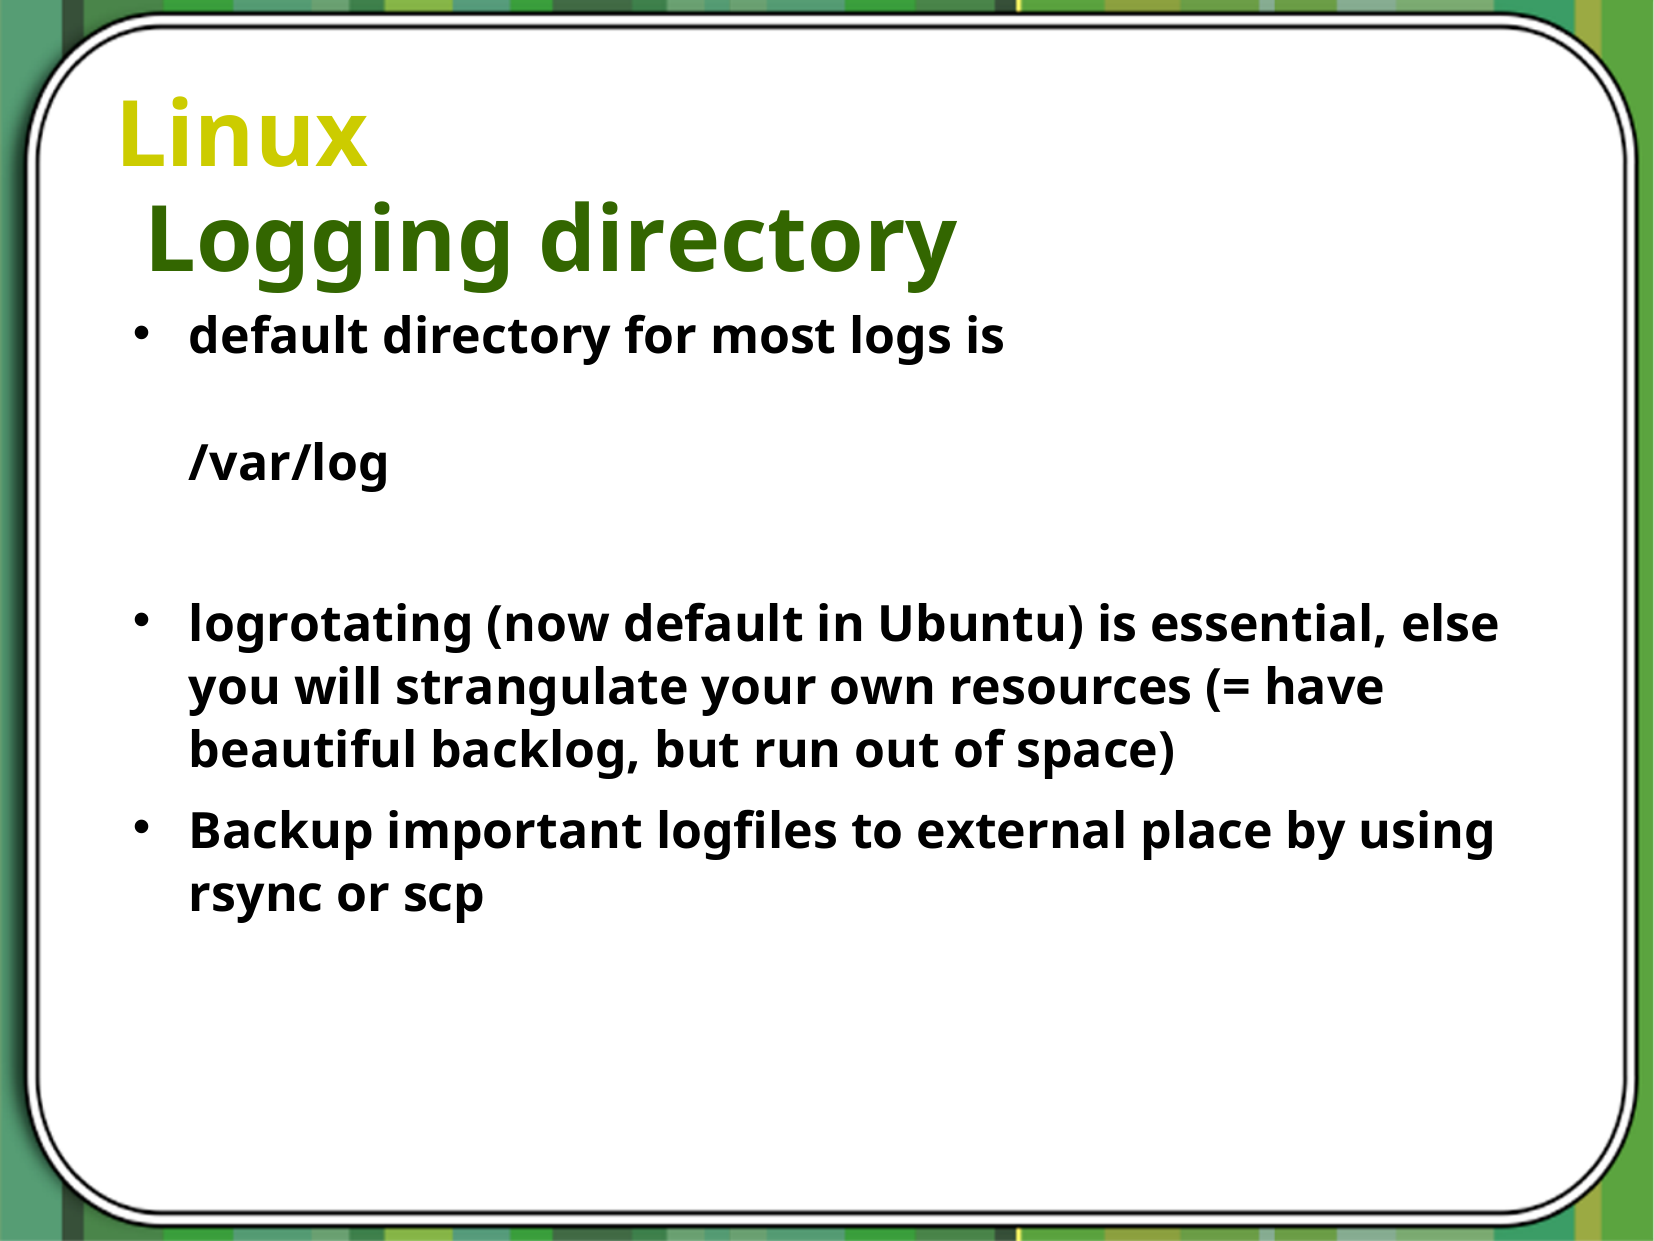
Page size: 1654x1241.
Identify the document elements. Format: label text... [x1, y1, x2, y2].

title Logging directory [129, 147, 1536, 325]
title Linux [100, 64, 1506, 199]
picture [0, 0, 1654, 1241]
list default directory for most logs is /var/log logrotating (now default in Ubuntu) is essential, else you will strangulate your own resources (= have beautiful backlog, but run out of space) Backup important logfiles to external place by using rsync or scp [118, 295, 1620, 1103]
